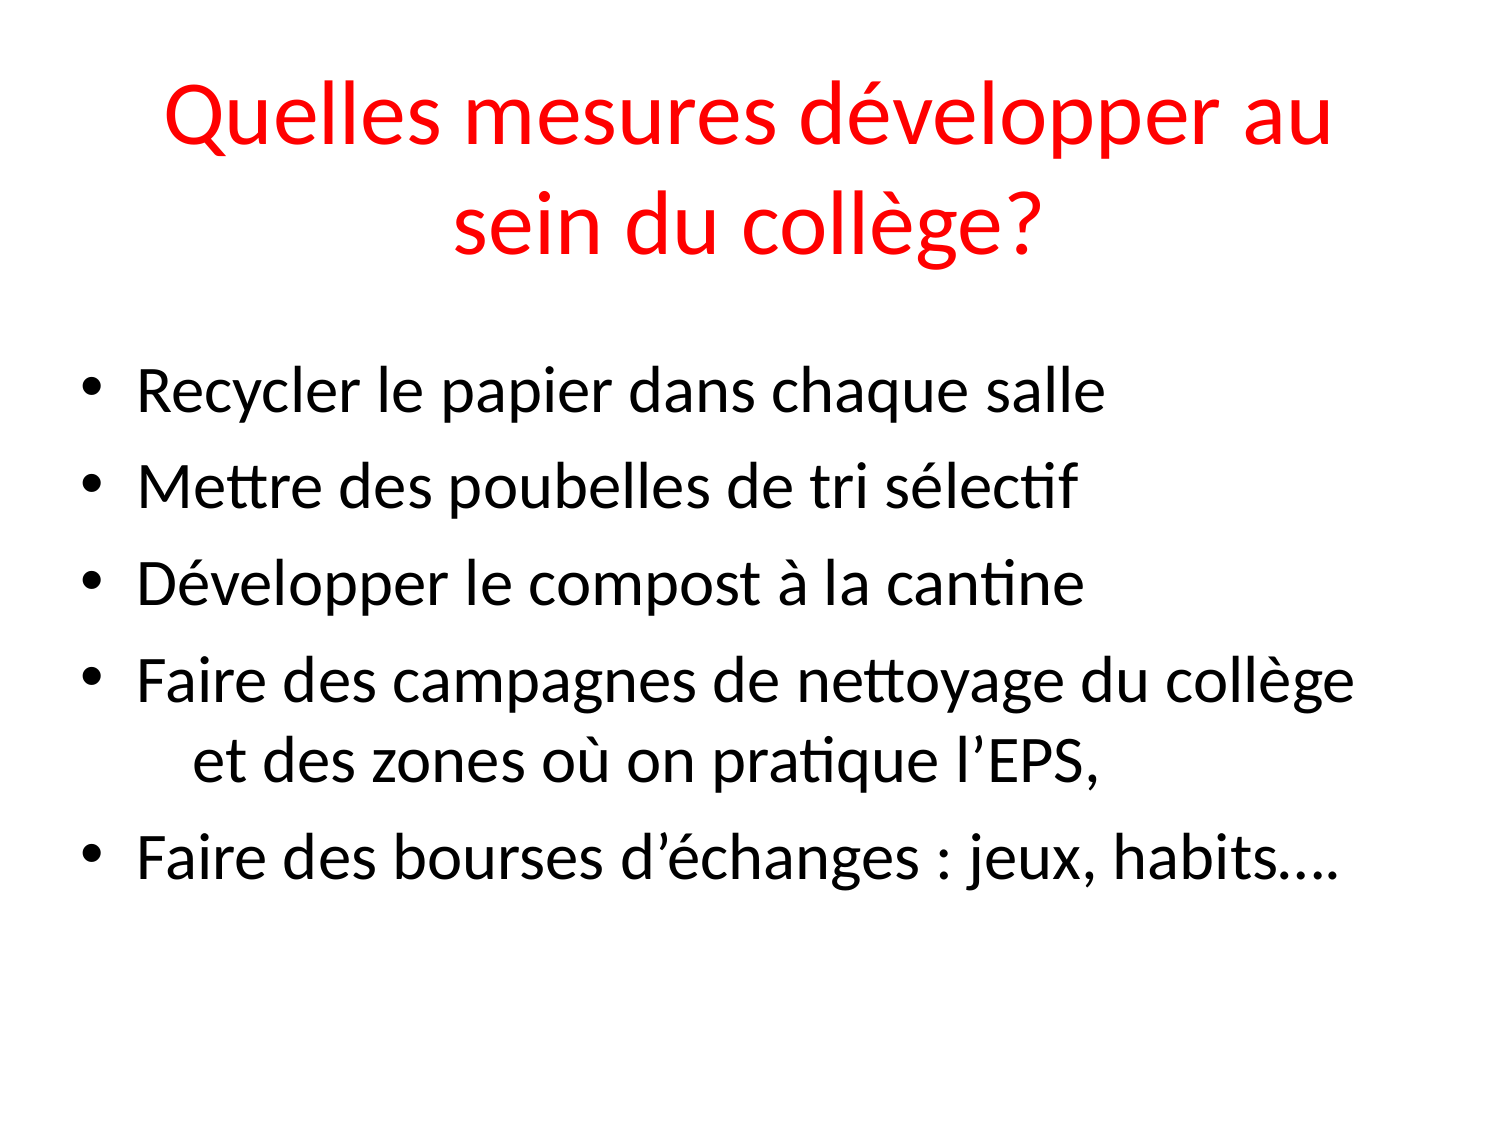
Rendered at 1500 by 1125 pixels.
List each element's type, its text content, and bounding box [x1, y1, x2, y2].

list Recycler le papier dans chaque salle Mettre des poubelles de tri sélectif Développer le compost à la cantine Faire des campagnes de nettoyage du collège et des zones où on pratique l’EPS, Faire des bourses d’échanges : jeux, habits…. [64, 338, 1415, 1081]
title Quelles mesures développer au sein du collège? [75, 45, 1426, 233]
